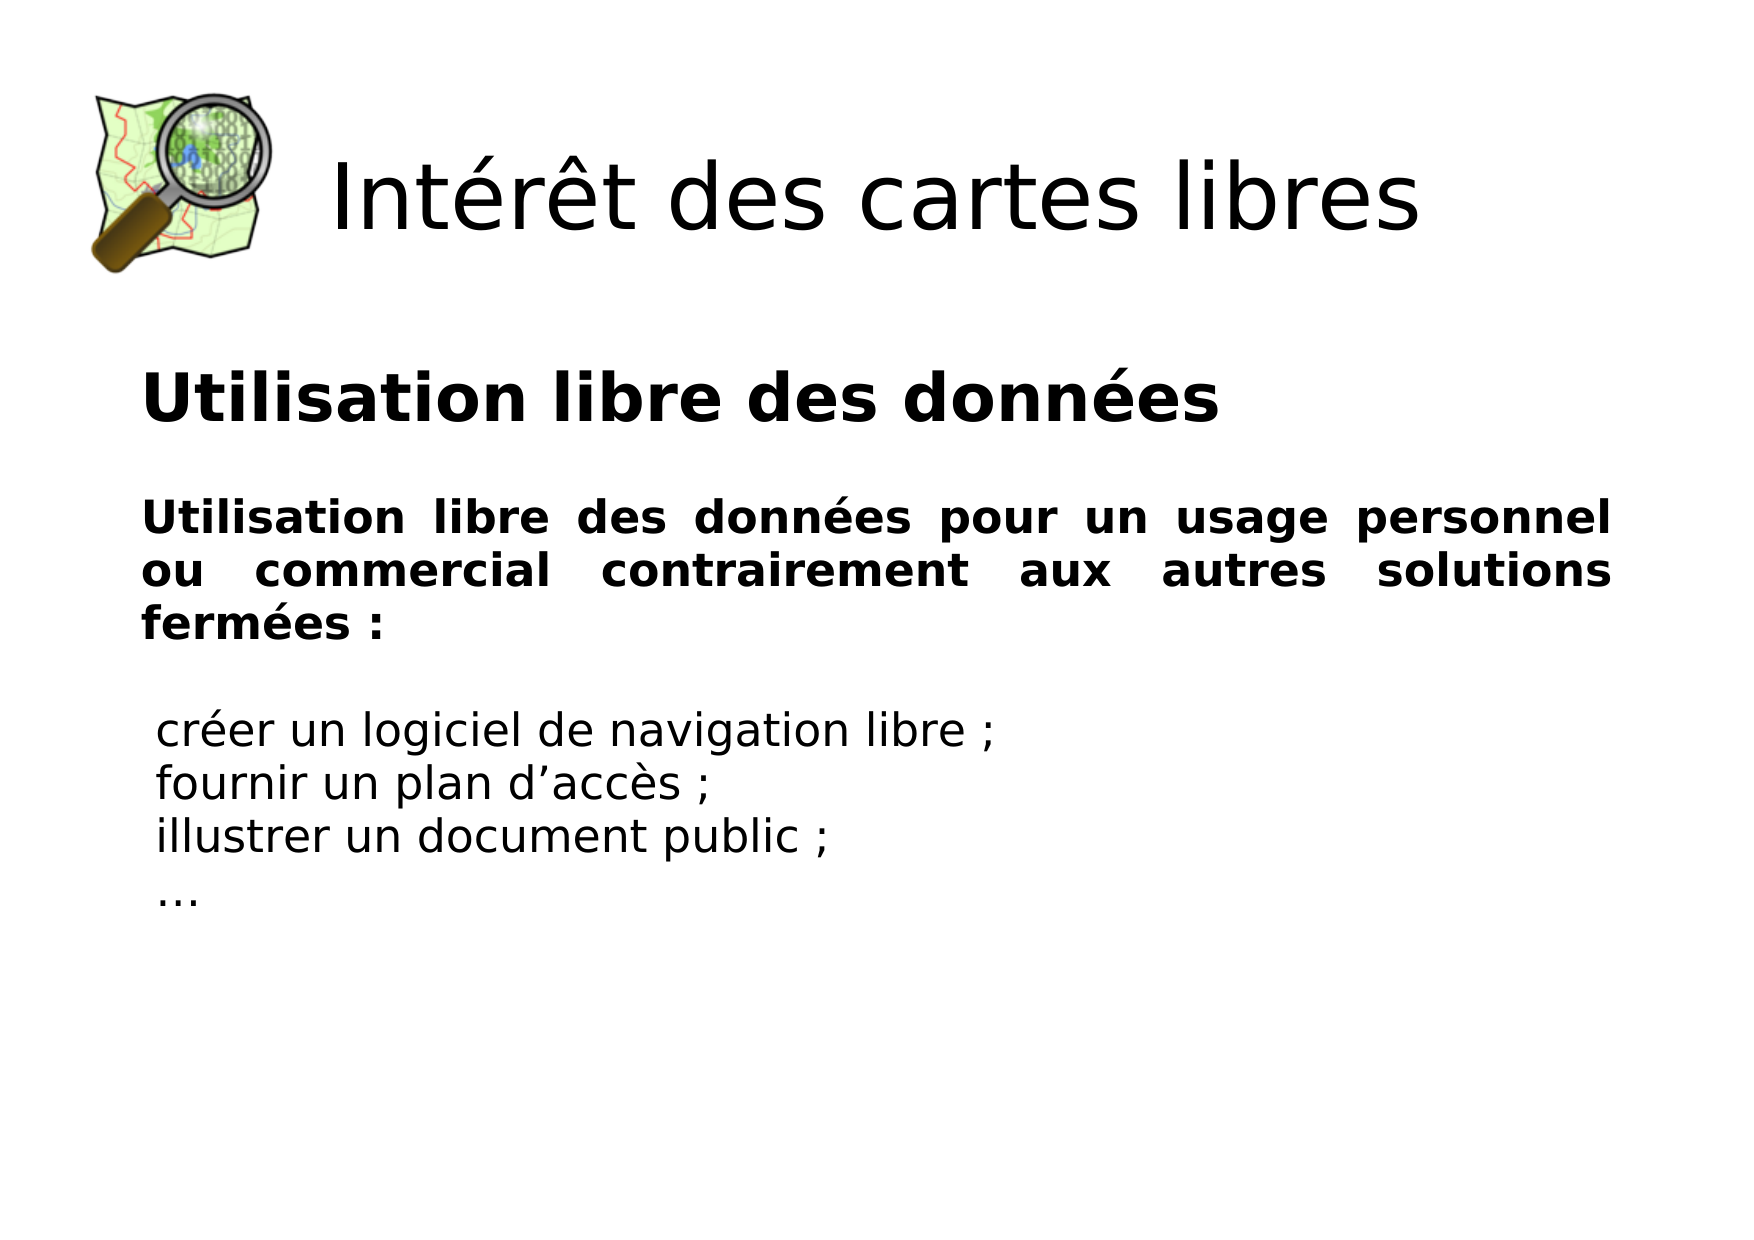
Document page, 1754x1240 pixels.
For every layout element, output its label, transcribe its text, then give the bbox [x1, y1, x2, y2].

subtitle Utilisation libre des données Utilisation libre des données pour un usage personnel ou commercial contrairement aux autres solutions fermées : créer un logiciel de navigation libre ; fournir un plan d’accès ; illustrer un document public ; … [140, 328, 1614, 1055]
title Intérêt des cartes libres [140, 103, 1614, 291]
picture [88, 88, 277, 277]
